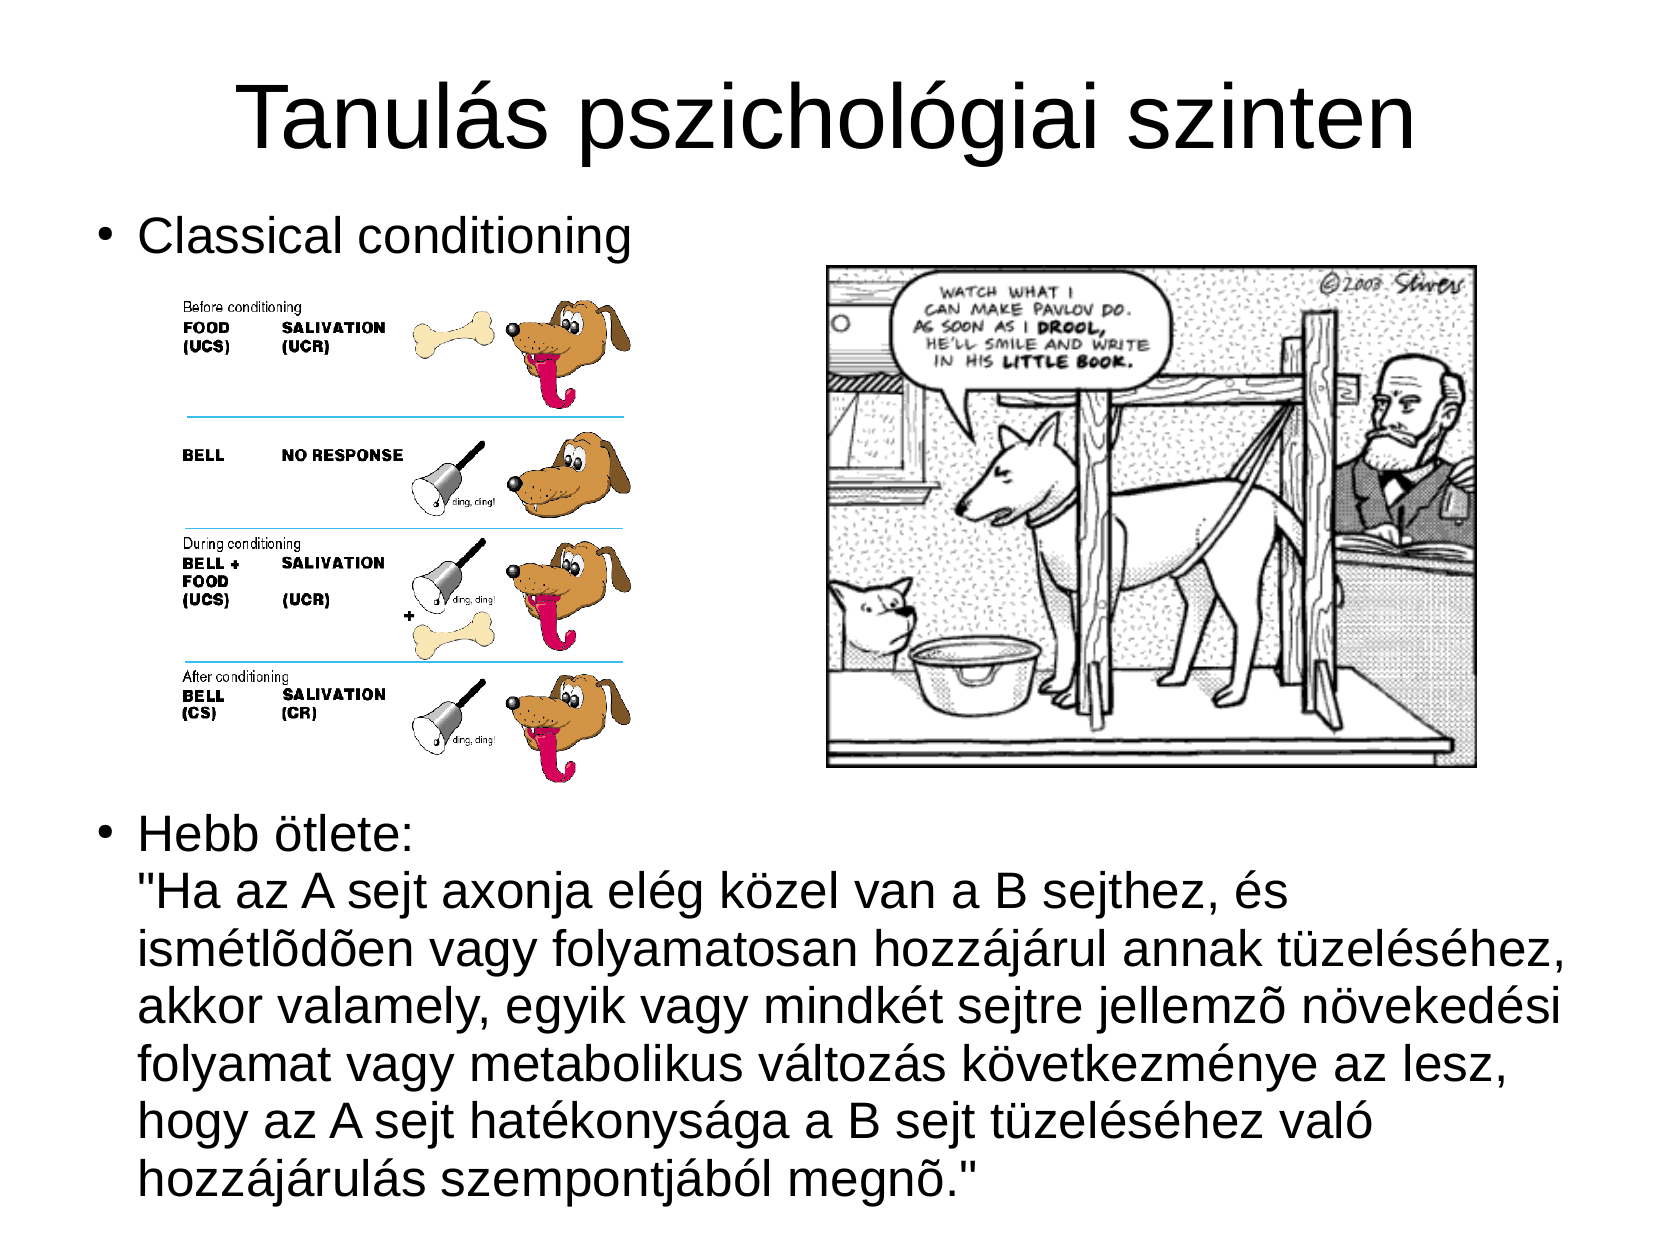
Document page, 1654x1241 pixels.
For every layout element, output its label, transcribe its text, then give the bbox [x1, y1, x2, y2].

picture [177, 290, 636, 793]
title Tanulás pszichológiai szinten [82, 56, 1571, 178]
picture [826, 265, 1477, 768]
list Classical conditioning Hebb ötlete: "Ha az A sejt axonja elég közel van a B sejthez, és ismétlõdõen vagy folyamatosan hozzájárul annak tüzeléséhez, akkor valamely, egyik vagy mindkét sejtre jellemzõ növekedési folyamat vagy metabolikus változás következménye az lesz, hogy az A sejt hatékonysága a B sejt tüzeléséhez való hozzájárulás szempontjából megnõ." [82, 206, 1571, 1211]
